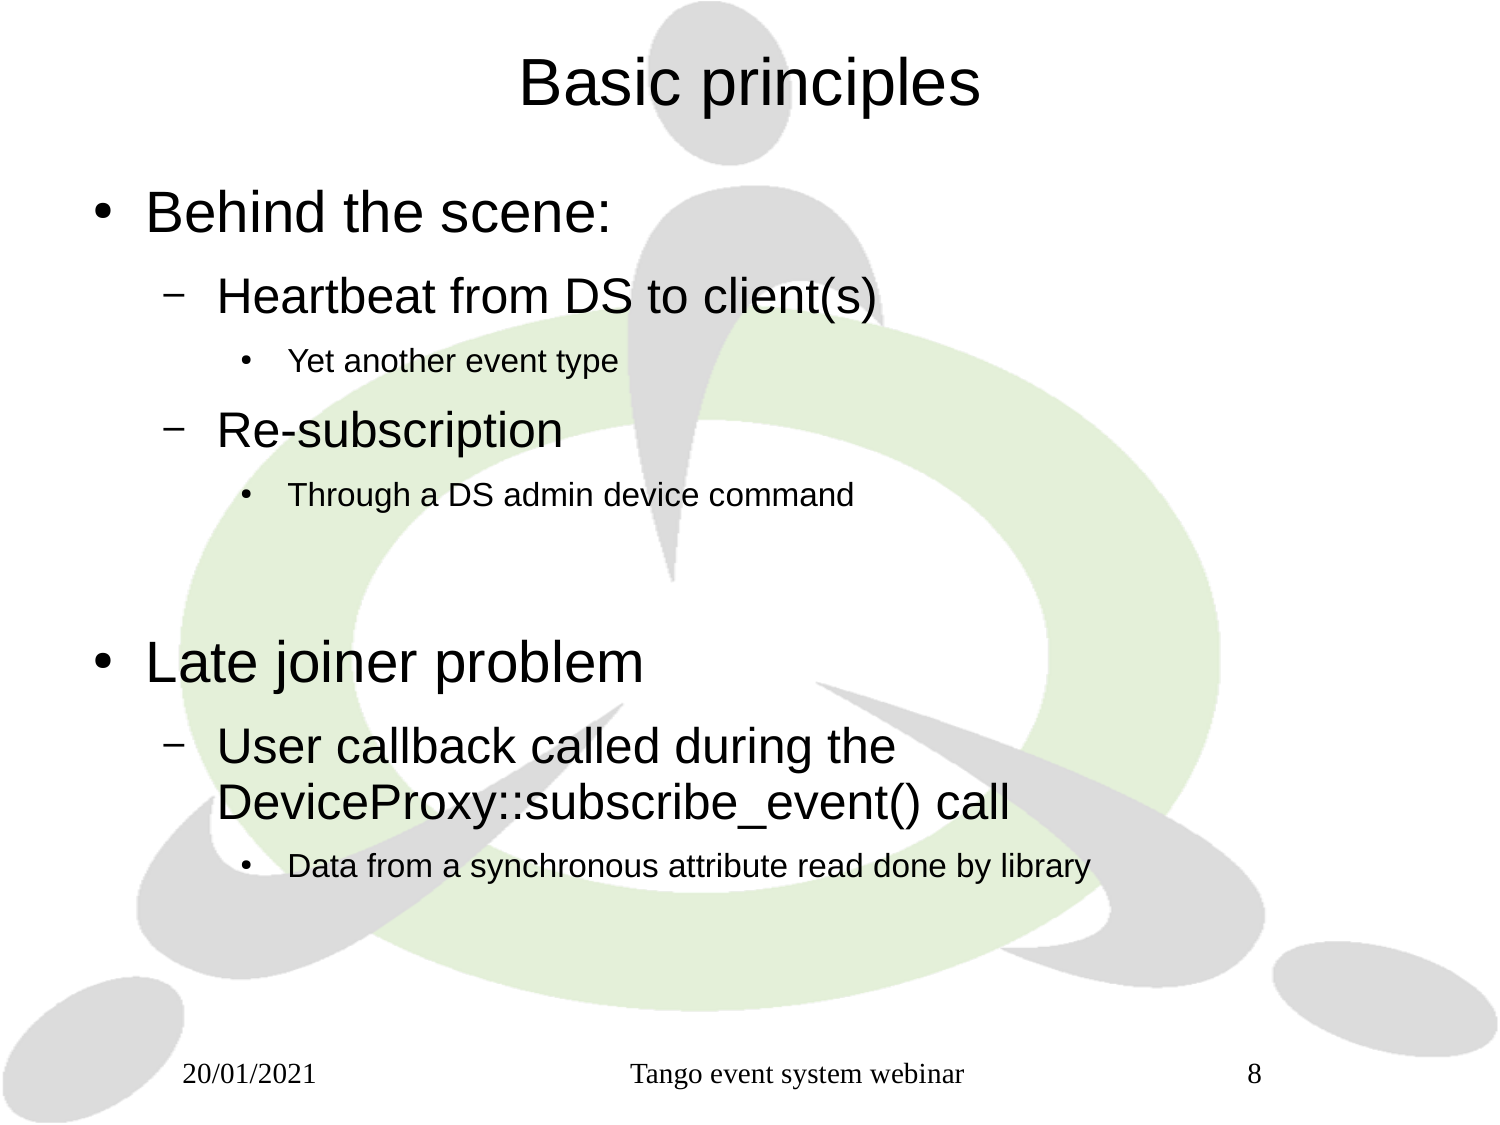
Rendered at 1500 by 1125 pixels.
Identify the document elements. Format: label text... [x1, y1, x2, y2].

picture [0, 0, 1500, 1125]
title Basic principles [75, 29, 1426, 136]
list Behind the scene: Heartbeat from DS to client(s) Yet another event type Re-subscription Through a DS admin device command Late joiner problem User callback called during the DeviceProxy::subscribe_event() call Data from a synchronous attribute read done by library [75, 179, 1425, 991]
